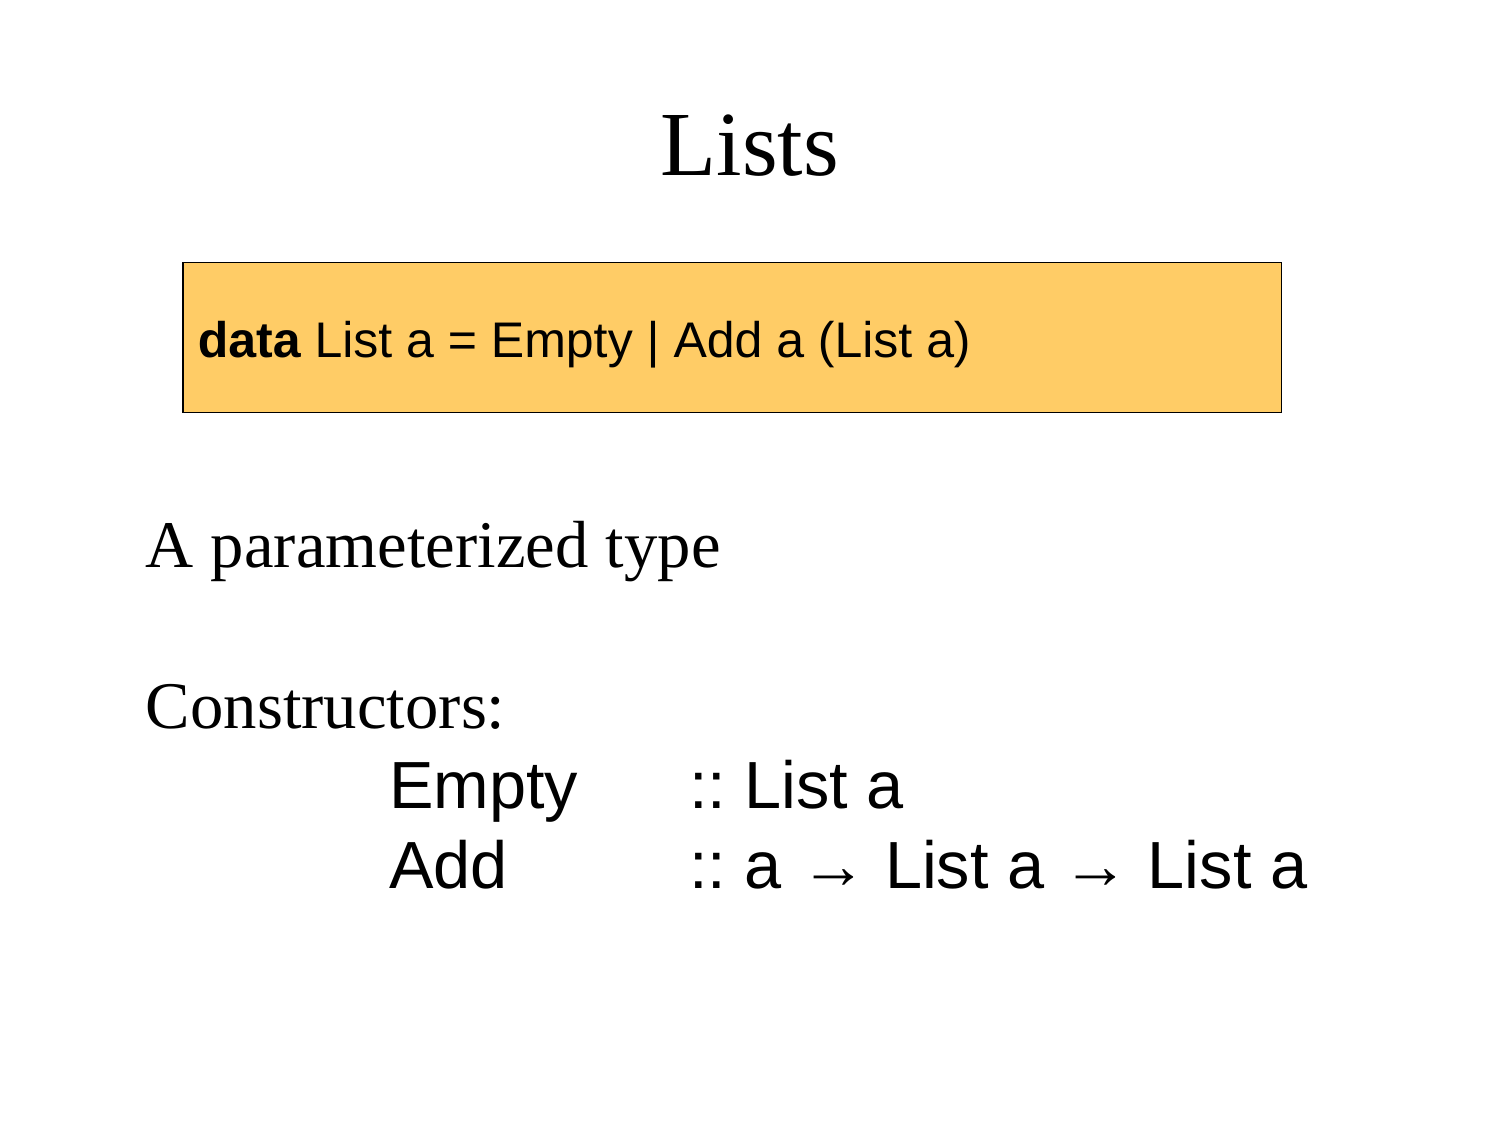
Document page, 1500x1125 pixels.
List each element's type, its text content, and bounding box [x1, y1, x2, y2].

title Lists [75, 45, 1426, 233]
list A parameterized type Constructors: Empty :: List a Add :: a → List a → List a [75, 299, 1426, 1005]
text_box data List a = Empty | Add a (List a) [183, 262, 1282, 299]
